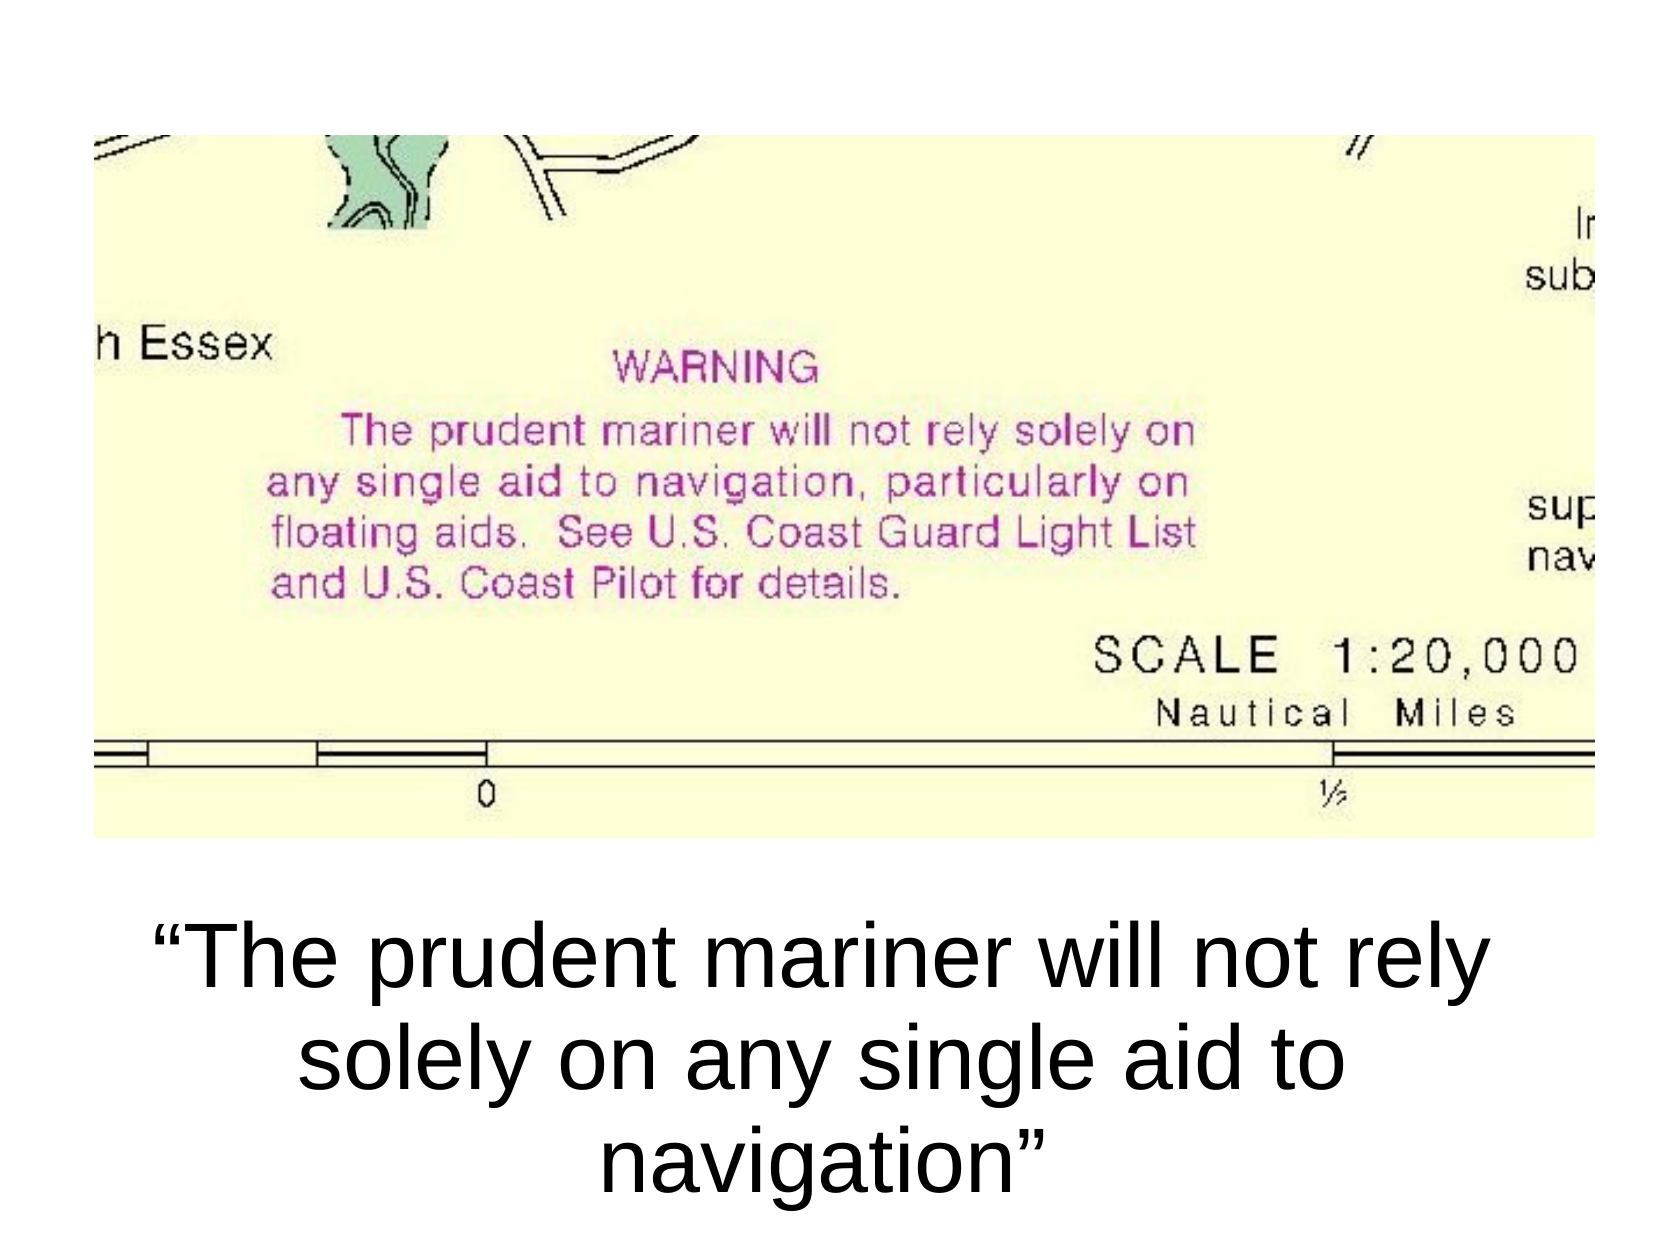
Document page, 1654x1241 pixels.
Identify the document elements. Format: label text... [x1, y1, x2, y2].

title “The prudent mariner will not rely solely on any single aid to navigation” [79, 904, 1568, 1212]
picture [94, 135, 1595, 838]
